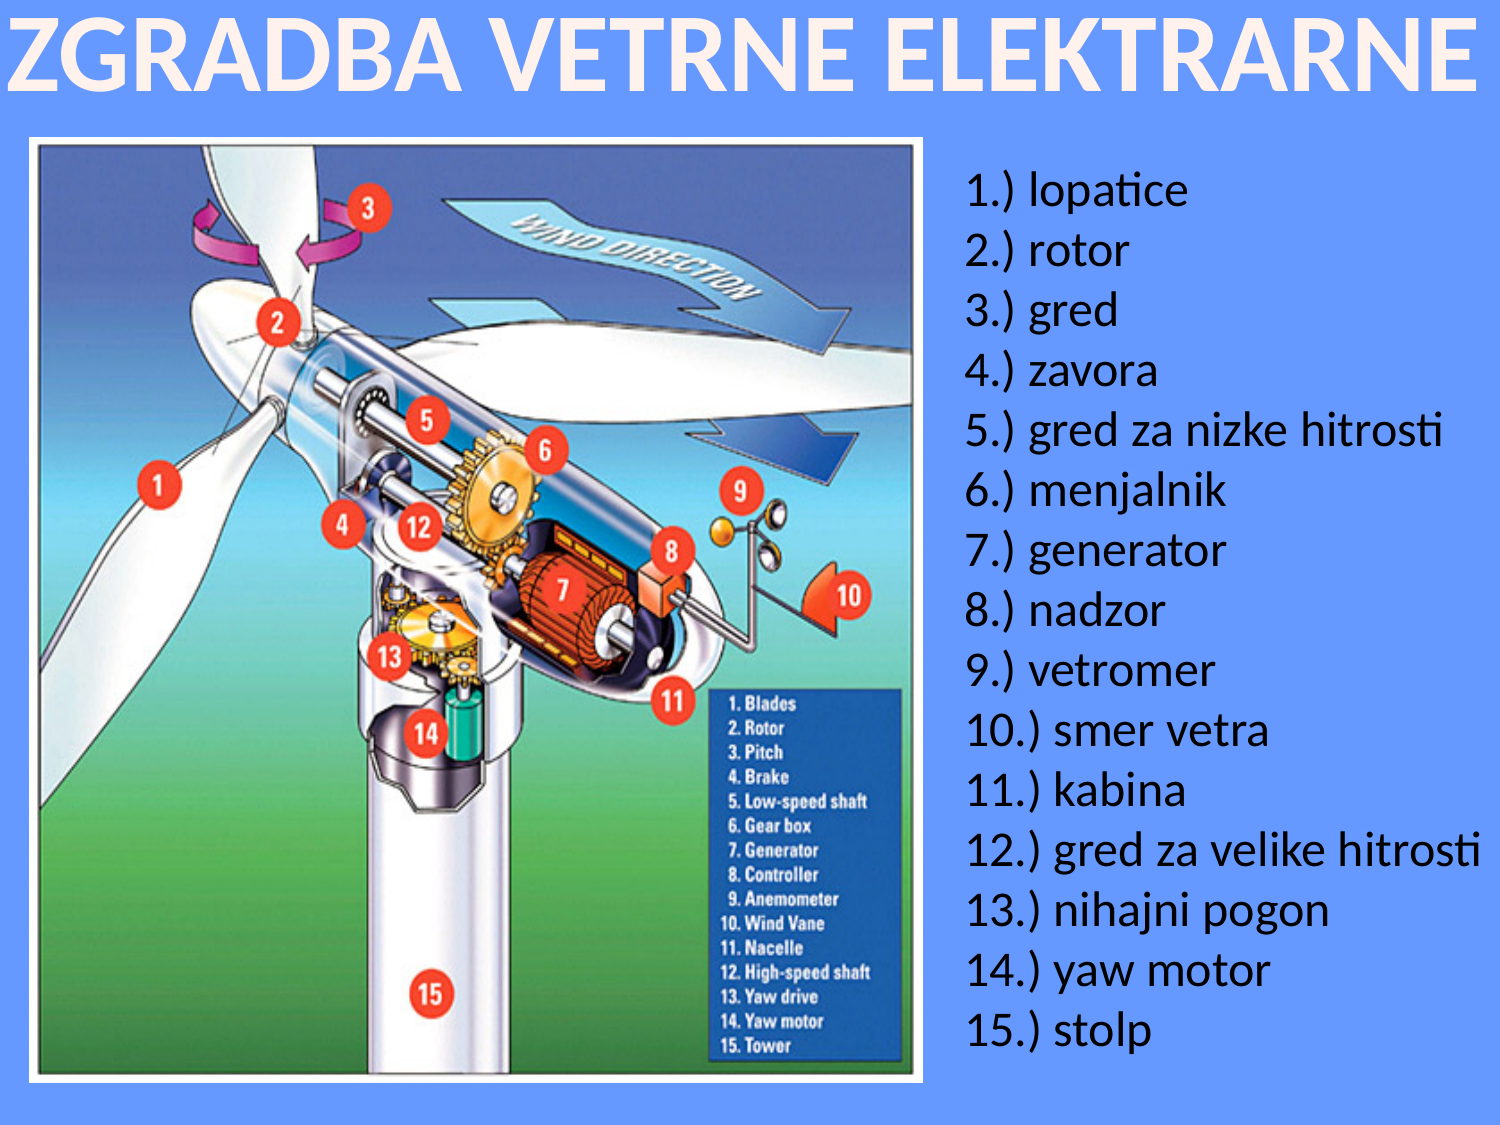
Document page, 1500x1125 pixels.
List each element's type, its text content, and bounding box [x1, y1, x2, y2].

text_box ZGRADBA VETRNE ELEKTRARNE [0, 0, 1497, 122]
picture [29, 137, 923, 1083]
text_box 1.) lopatice 2.) rotor 3.) gred 4.) zavora 5.) gred za nizke hitrosti 6.) menjalnik 7.) generator 8.) nadzor 9.) vetromer 10.) smer vetra 11.) kabina 12.) gred za velike hitrosti 13.) nihajni pogon 14.) yaw motor 15.) stolp [949, 148, 1498, 1064]
